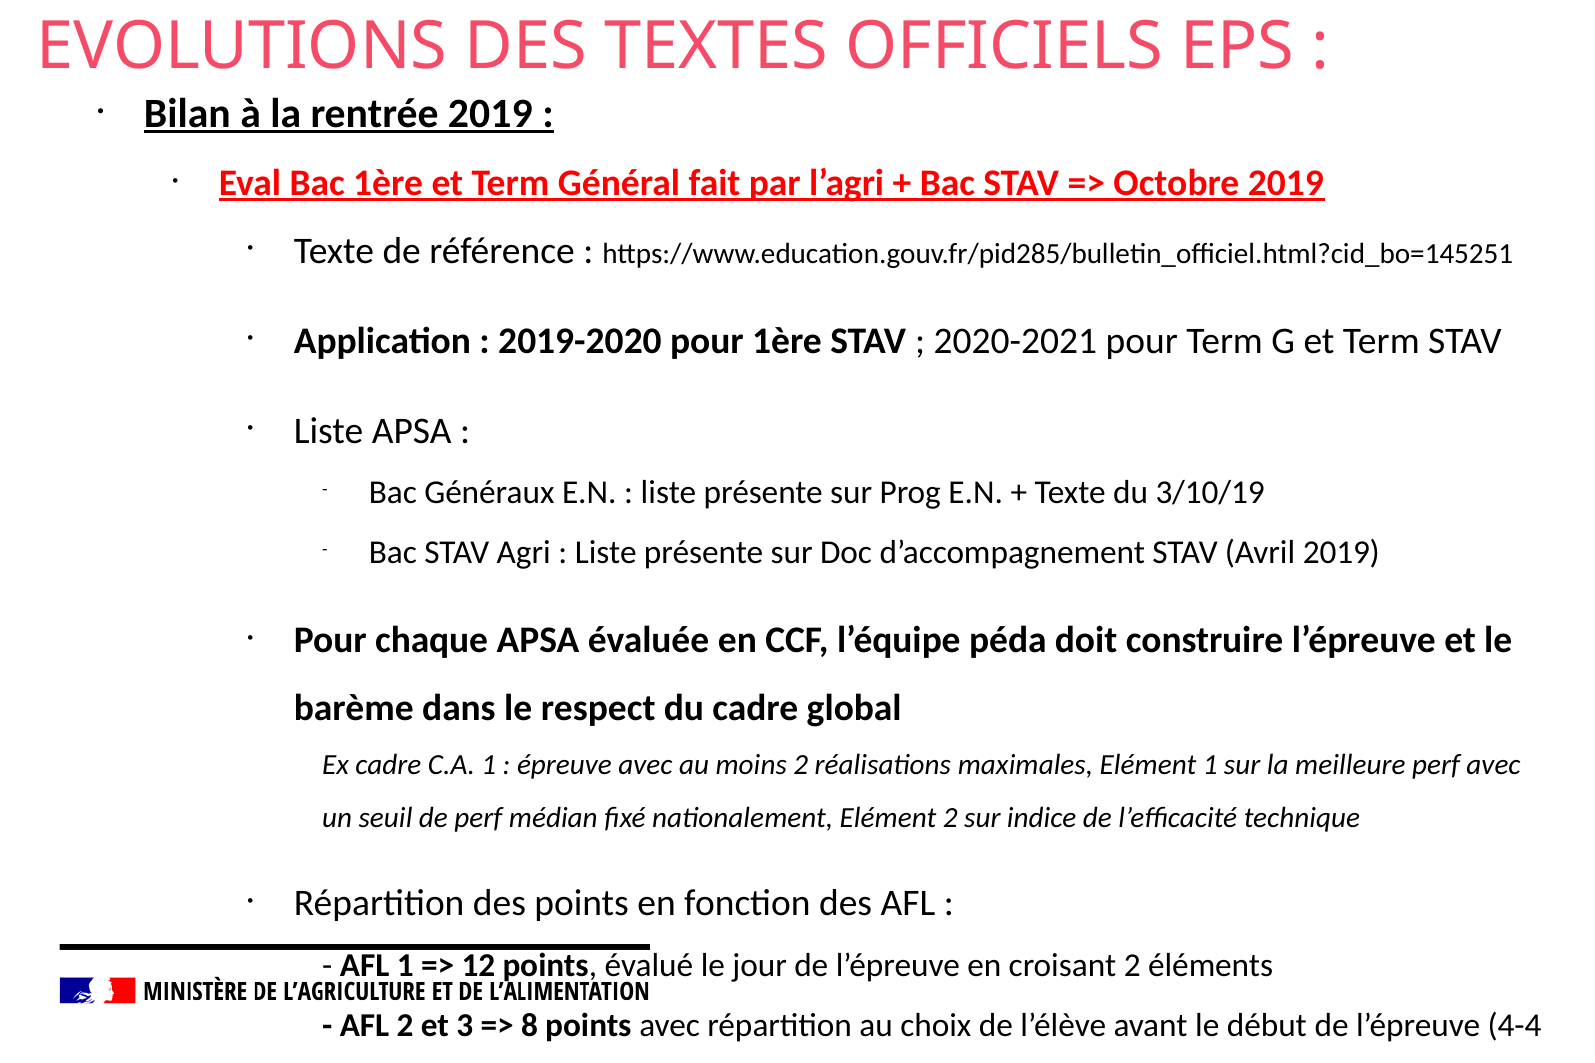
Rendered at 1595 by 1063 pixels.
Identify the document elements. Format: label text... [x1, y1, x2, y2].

picture [59, 944, 82, 1004]
text_box EVOLUTIONS DES TEXTES OFFICIELS EPS : [36, 2, 1558, 83]
text_box Bilan à la rentrée 2019 : Eval Bac 1ère et Term Général fait par l’agri + Bac STAV => Octobre 2019 Texte de référence : https://www.education.gouv.fr/pid285/bulletin_officiel.html?cid_bo=145251 Application : 2019-2020 pour 1ère STAV ; 2020-2021 pour Term G et Term STAV Liste APSA : Bac Généraux E.N. : liste présente sur Prog E.N. + Texte du 3/10/19 Bac STAV Agri : Liste présente sur Doc d’accompagnement STAV (Avril 2019) Pour chaque APSA évaluée en CCF, l’équipe péda doit construire l’épreuve et le barème dans le respect du cadre global Ex cadre C.A. 1 : épreuve avec au moins 2 réalisations maximales, Elément 1 sur la meilleure perf avec un seuil de perf médian fixé nationalement, Elément 2 sur indice de l’efficacité technique Répartition des points en fonction des AFL : - AFL 1 => 12 points, évalué le jour de l’épreuve en croisant 2 éléments - AFL 2 et 3 => 8 points avec répartition au choix de l’élève avant le début de l’épreuve (4-4 ou 2-6 ou 6-2), évaluer au fil de la séquence et éventuellement le jour de l’épreuve Importance des choix donnés aux élèves pour chaque AFL Ex C.A. 2 : AFL 1 => Choix de la difficulté de l’itinéraire, d’une pratique individuelle ou collective ; AFL 2 et 3 => choix de la répartition des points dans l’évaluation [82, 53, 1569, 1063]
